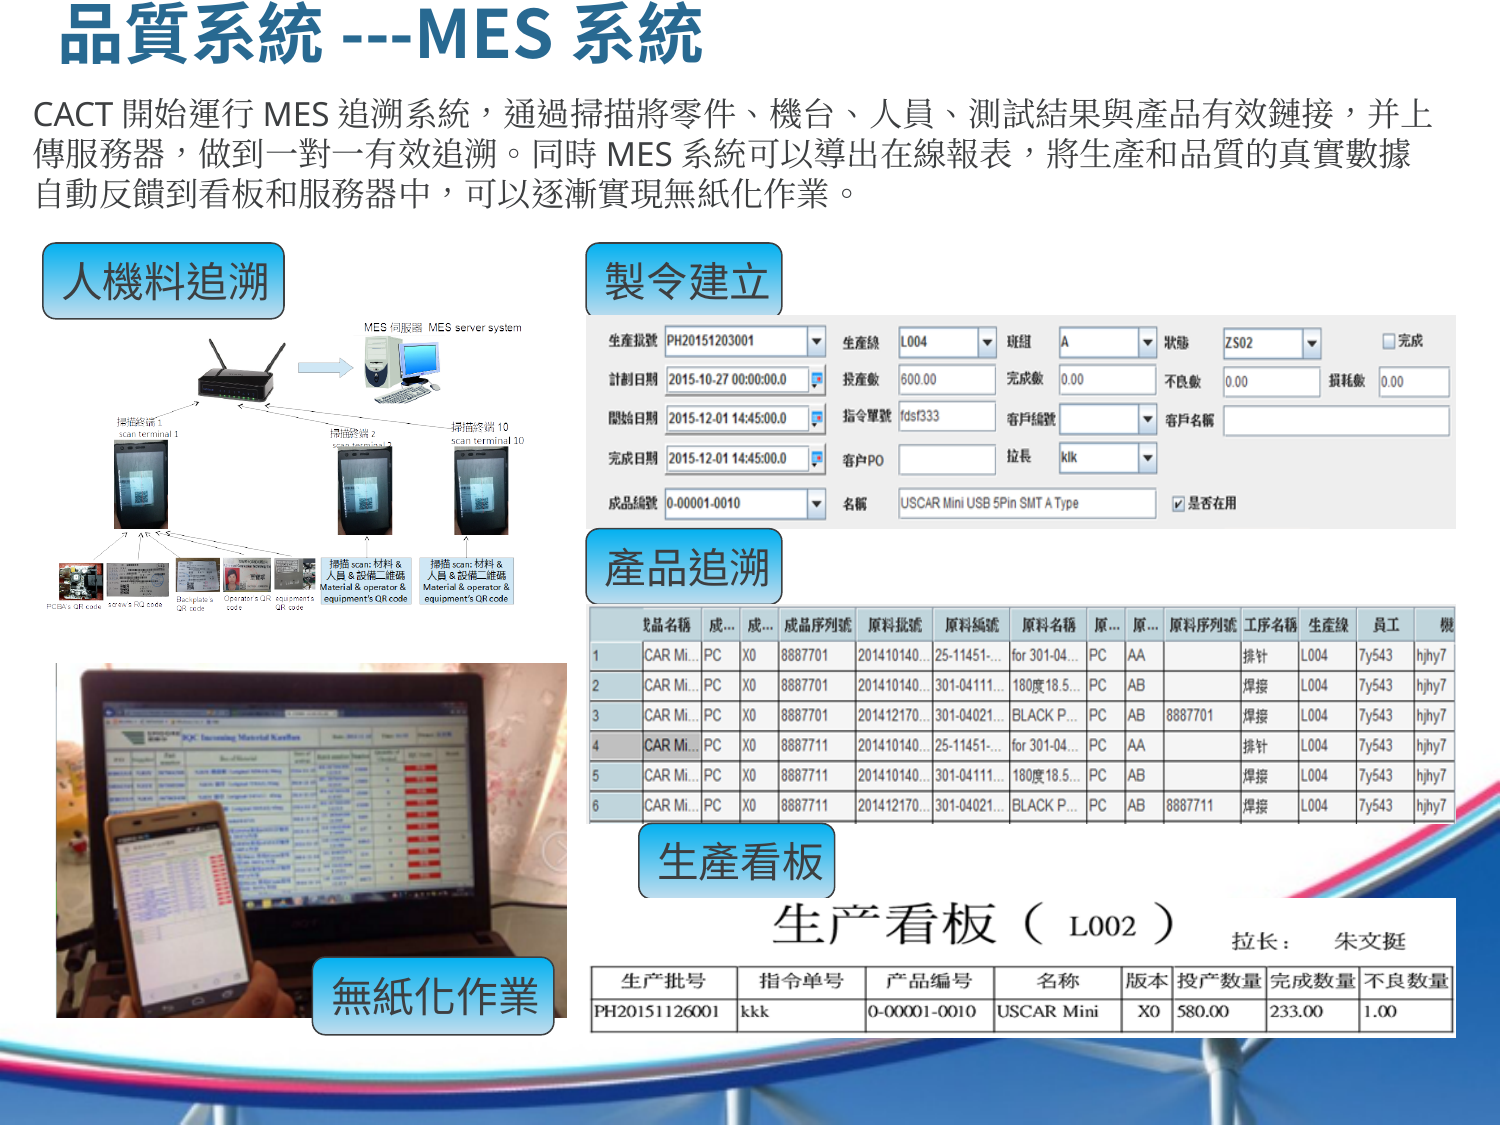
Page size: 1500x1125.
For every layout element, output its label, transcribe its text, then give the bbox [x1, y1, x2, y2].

text_box 人機料追溯 [42, 243, 284, 318]
title 品質系統---MES系統 [42, 0, 1391, 86]
text_box 無紙化作業 [312, 957, 554, 1035]
picture [0, 0, 1500, 1125]
text_box CACT開始運行MES追溯系統，通過掃描將零件、機台、人員、測試結果與產品有效鏈接，并上傳服務器，做到一對一有效追溯。同時MES系統可以導出在線報表，將生產和品質的真實數據自動反饋到看板和服務器中，可以逐漸實現無紙化作業。 [17, 86, 1456, 221]
text_box 製令建立 [586, 243, 782, 315]
text_box 產品追溯 [586, 528, 782, 604]
text_box 生產看板 [638, 823, 835, 898]
